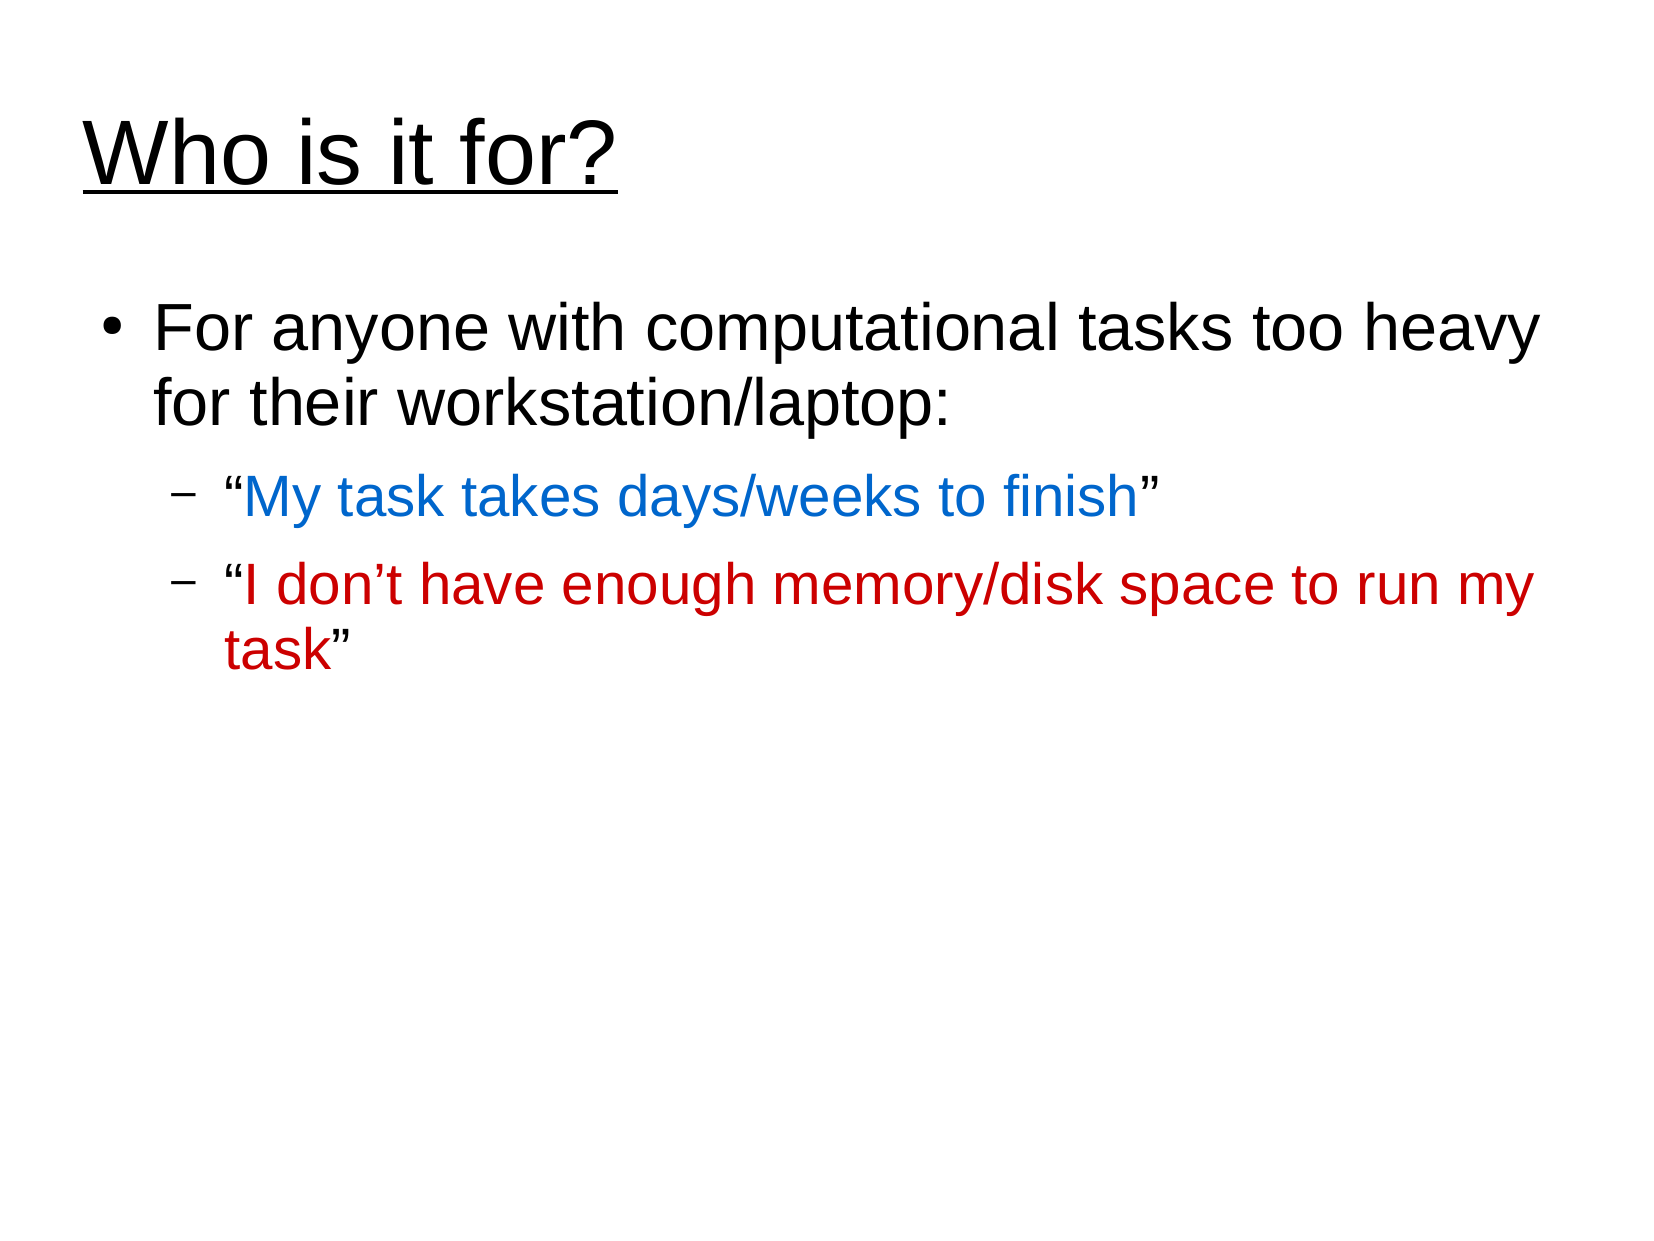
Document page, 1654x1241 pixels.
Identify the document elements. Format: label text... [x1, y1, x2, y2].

list For anyone with computational tasks too heavy for their workstation/laptop: “My task takes days/weeks to finish” “I don’t have enough memory/disk space to run my task” [82, 290, 1571, 1010]
title Who is it for? [82, 49, 1571, 257]
